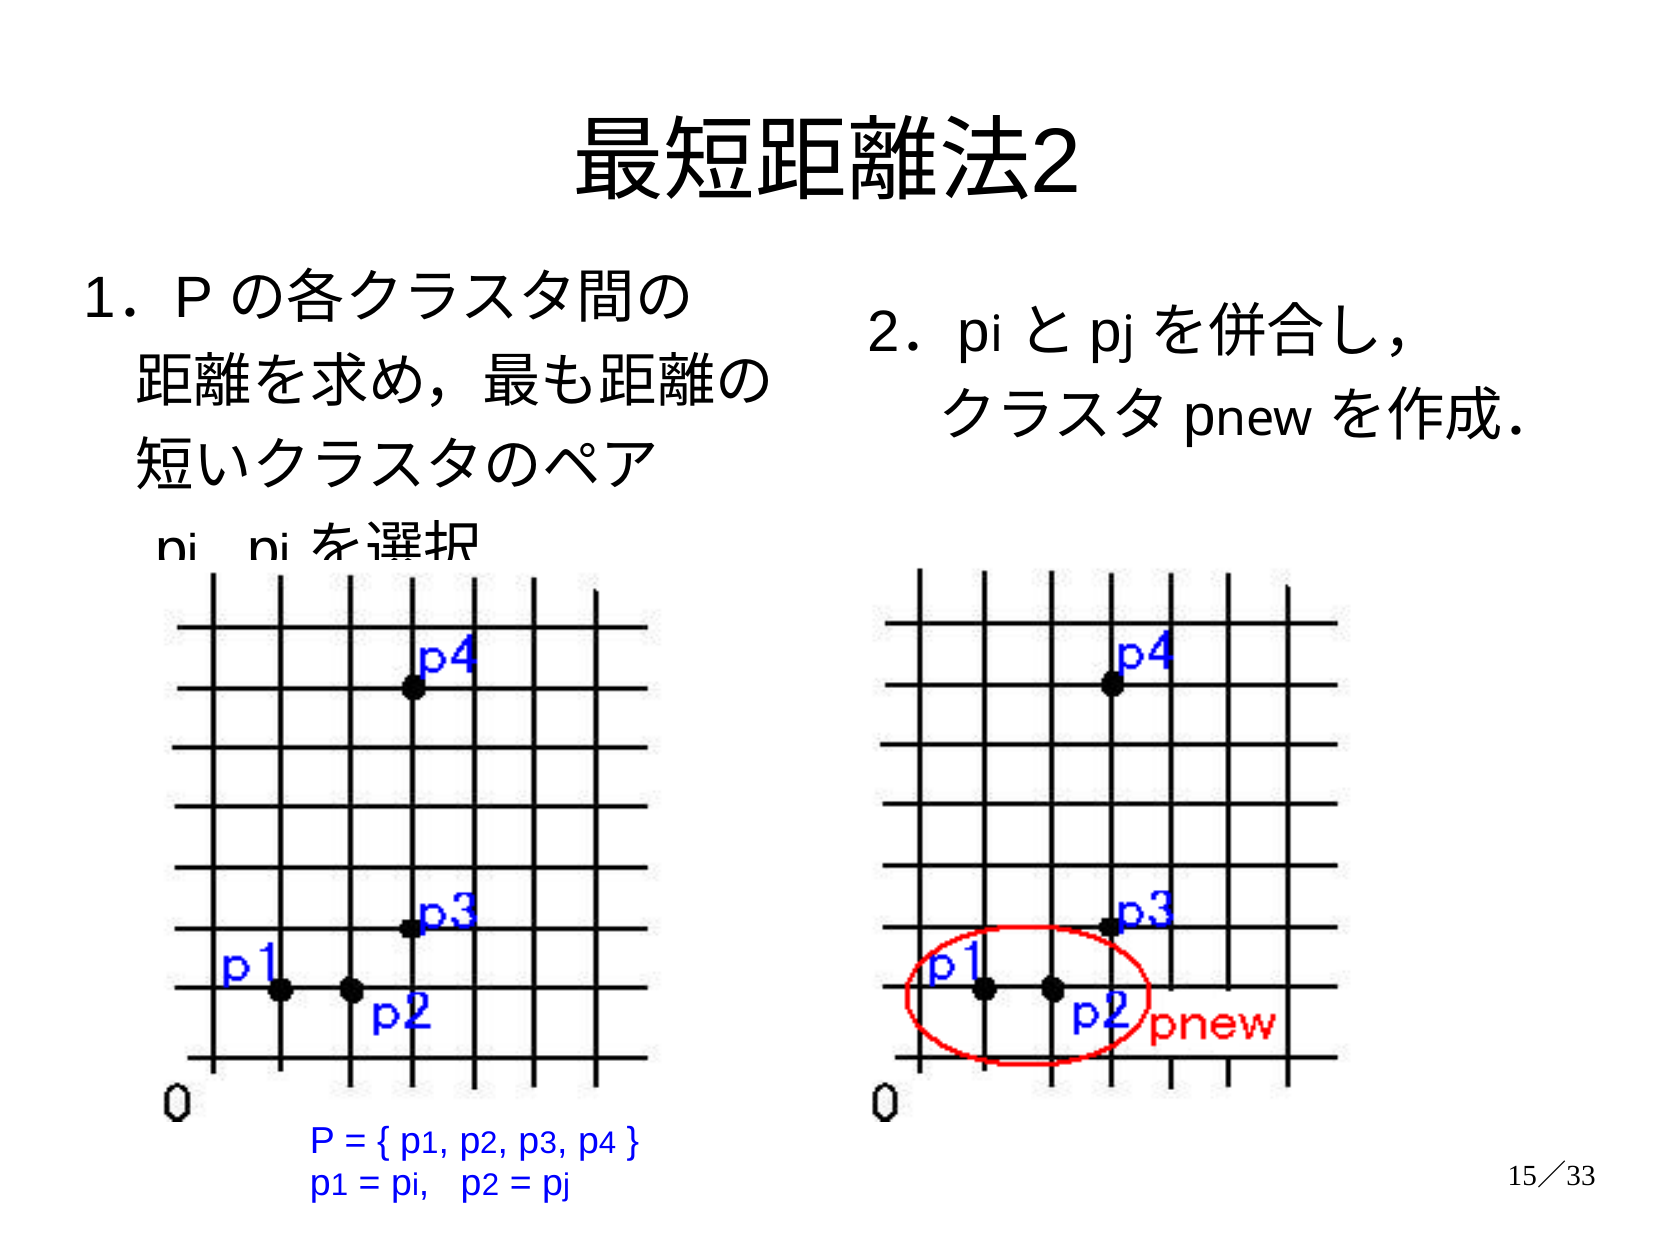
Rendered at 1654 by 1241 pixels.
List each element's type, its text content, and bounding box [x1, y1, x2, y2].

text_box P = { p1, p2, p3, p4 } p1 = pi, p2 = pj [295, 1111, 680, 1211]
subtitle 1．P の各クラスタ間の 距離を求め，最も距離の 短いクラスタのペア pi , pj を選択. [83, 257, 834, 596]
text_box 2．pi と pj を併合し， クラスタ pnew を作成． [867, 283, 1588, 461]
picture [147, 560, 739, 1123]
picture [856, 560, 1418, 1123]
title 最短距離法2 [82, 49, 1572, 257]
